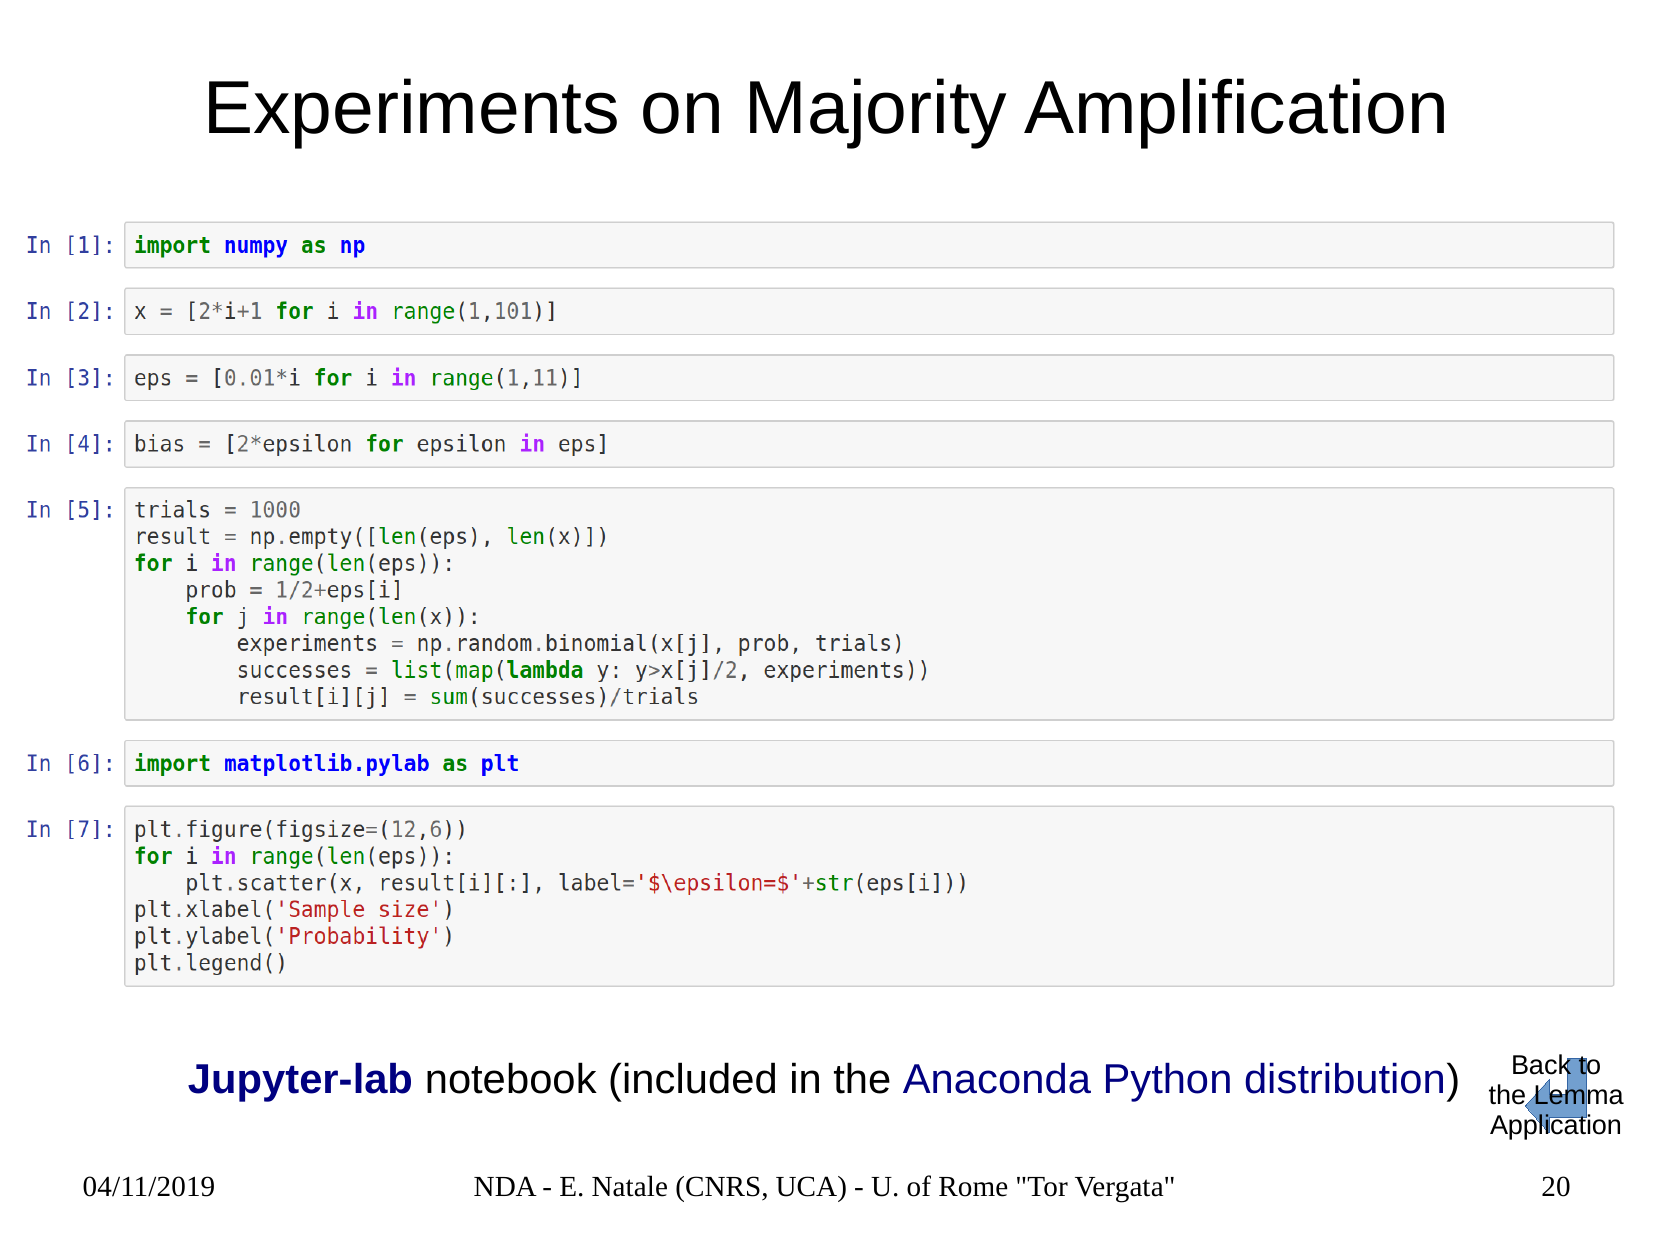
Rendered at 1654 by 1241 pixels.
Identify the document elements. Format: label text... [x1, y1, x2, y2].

text_box Jupyter-lab notebook (included in the Anaconda Python distribution) [141, 1048, 1507, 1110]
text_box Back to the Lemma Application [1525, 1058, 1587, 1133]
picture [0, 203, 1624, 996]
title Experiments on Majority Amplification [82, 49, 1571, 165]
